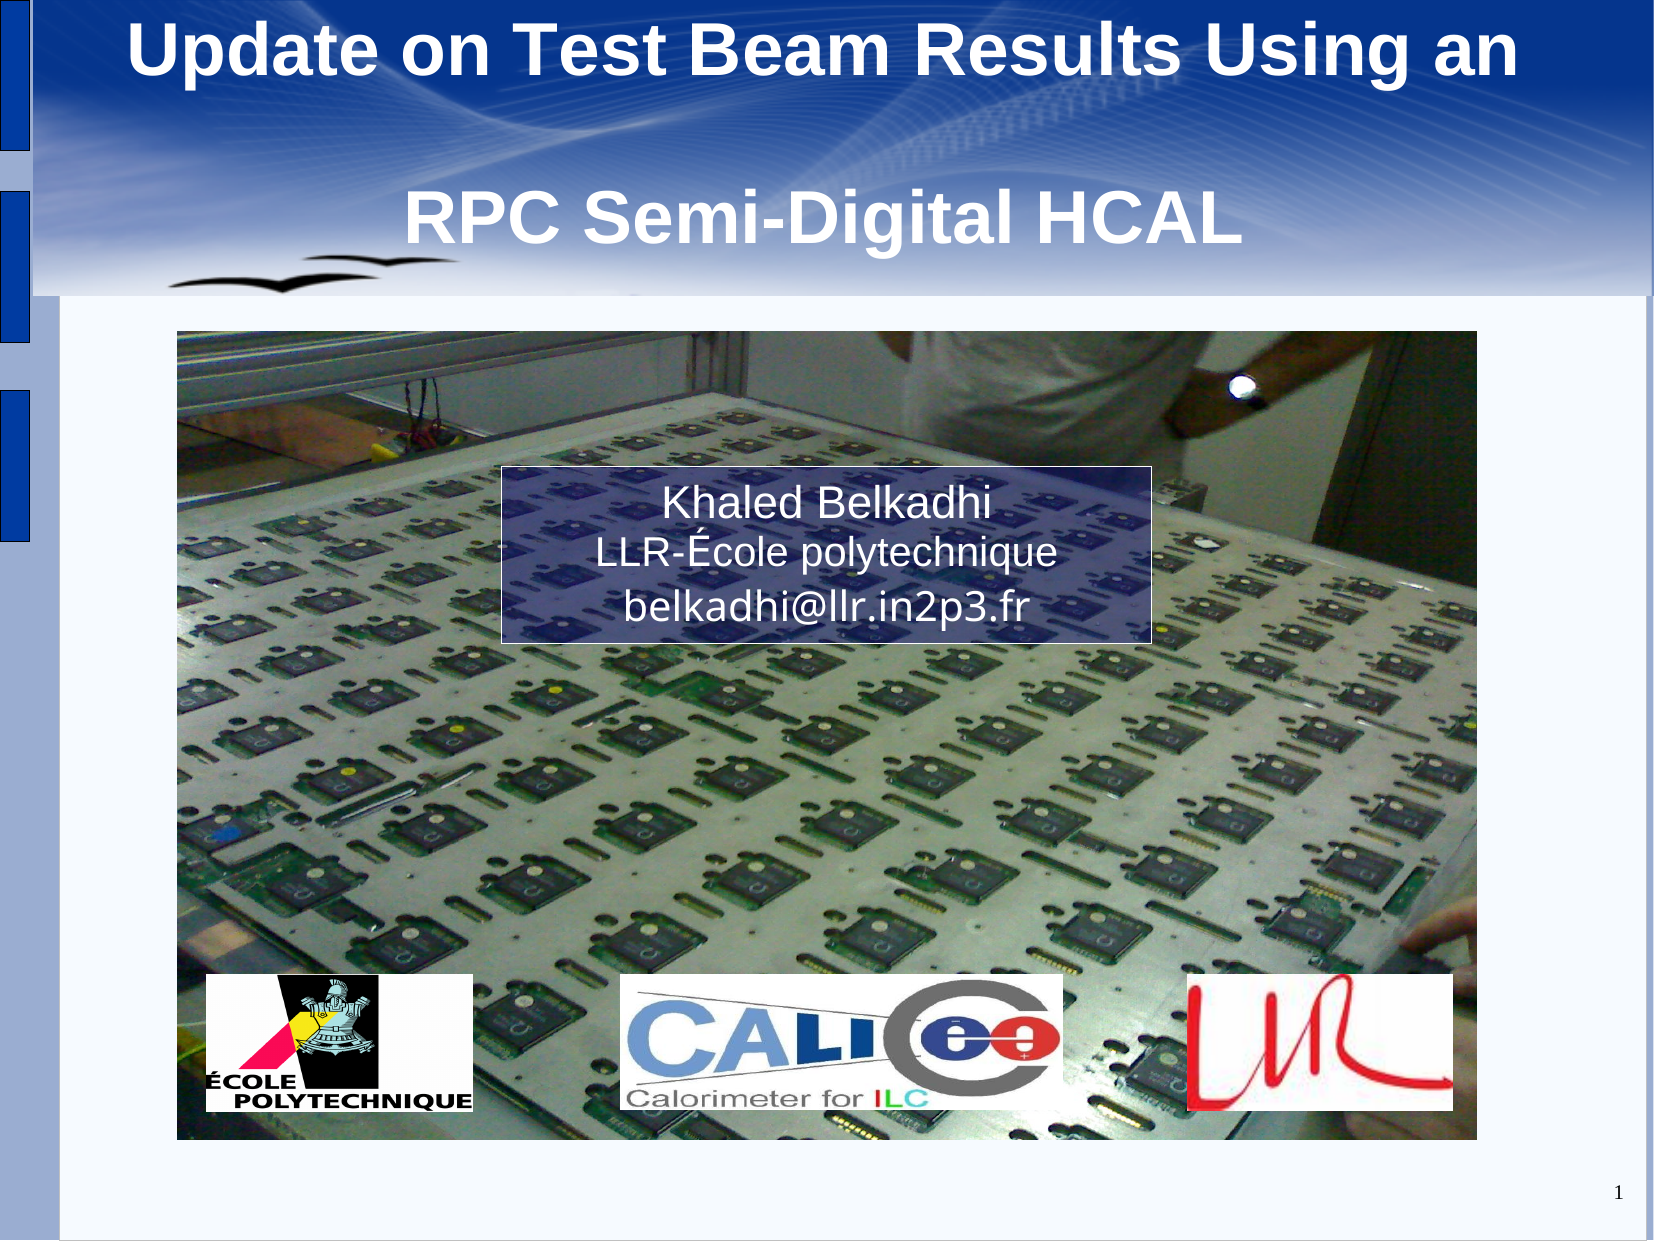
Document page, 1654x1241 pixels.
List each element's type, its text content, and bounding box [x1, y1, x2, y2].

picture [177, 331, 1477, 1140]
text_box Khaled Belkadhi LLR-École polytechnique belkadhi@llr.in2p3.fr [501, 466, 1152, 644]
title Update on Test Beam Results Using an RPC Semi-Digital HCAL [118, 7, 1531, 260]
picture [33, 0, 1654, 296]
